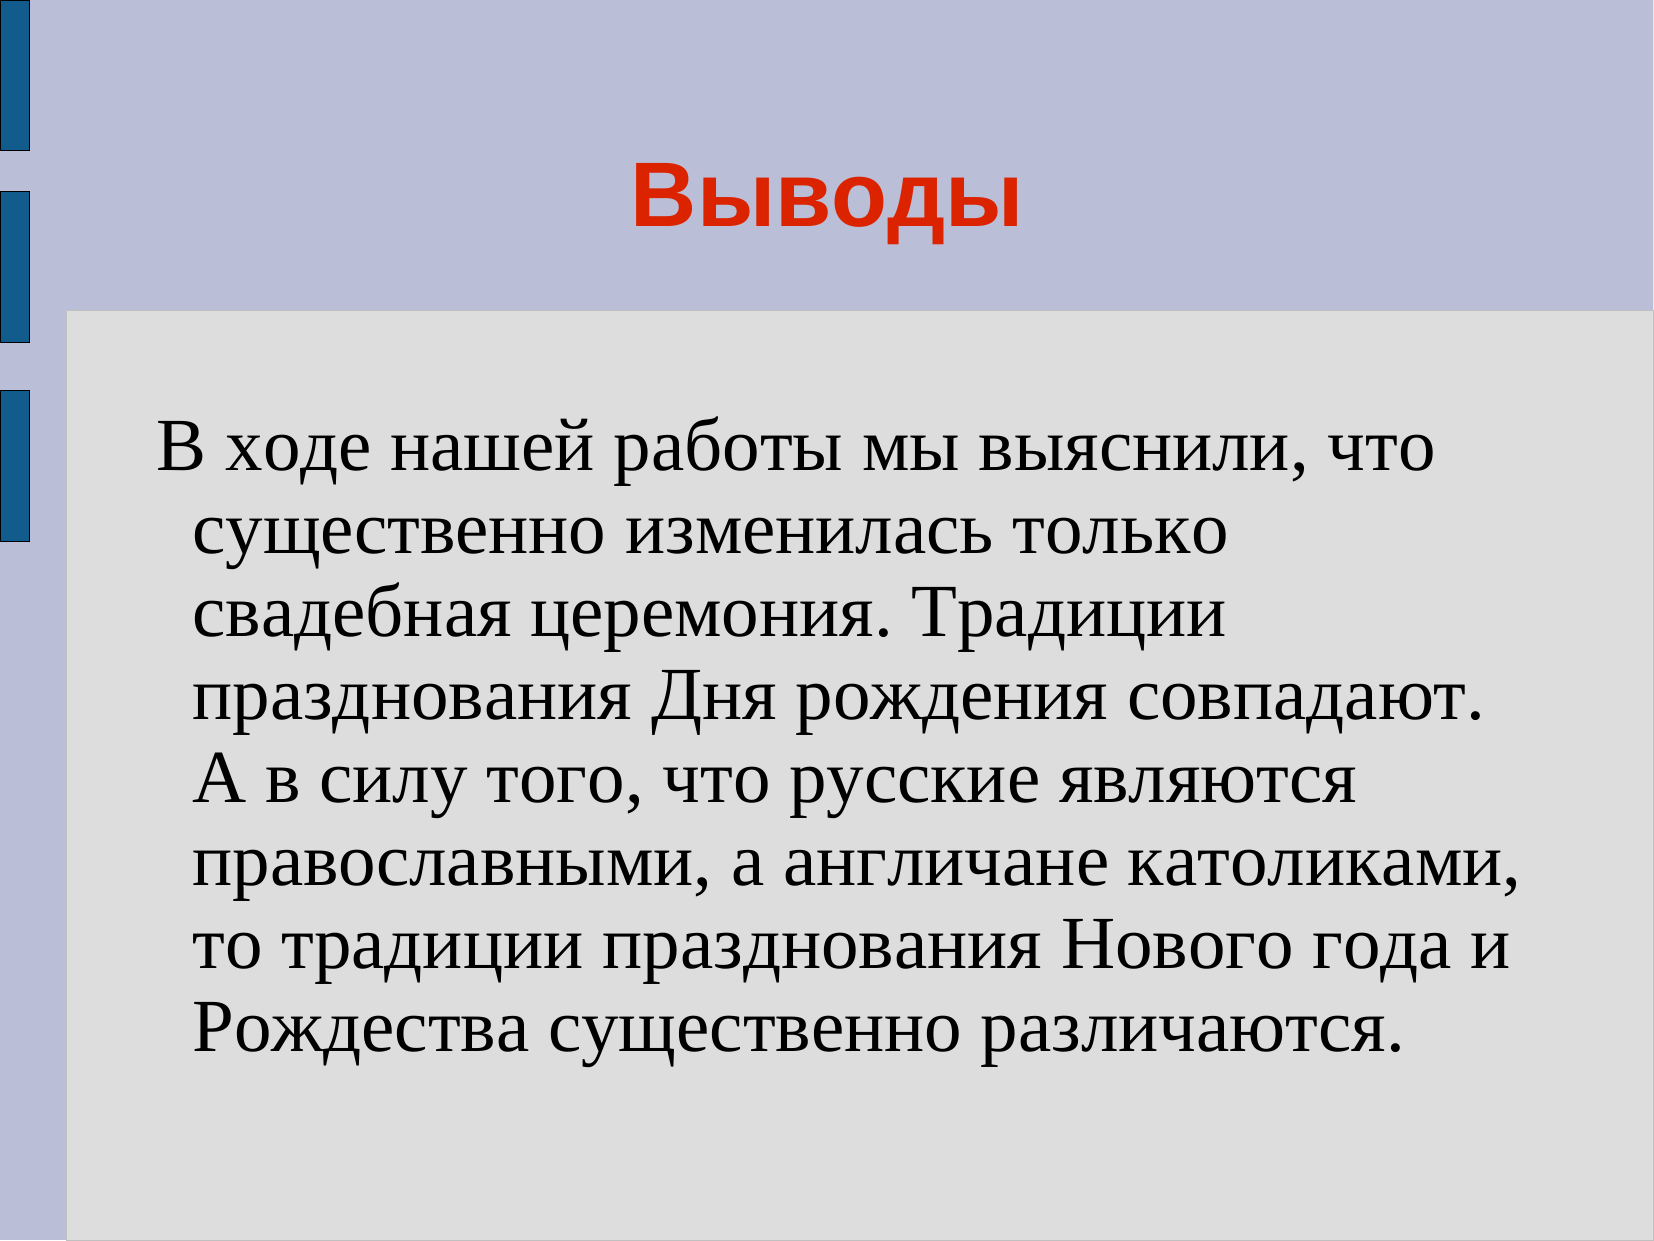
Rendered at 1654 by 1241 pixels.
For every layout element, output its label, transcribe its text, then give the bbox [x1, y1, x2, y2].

title Выводы [121, 91, 1534, 299]
subtitle В ходе нашей работы мы выяснили, что существенно изменилась только свадебная церемония. Традиции празднования Дня рождения совпадают. А в силу того, что русские являются православными, а англичане католиками, то традиции празднования Нового года и Рождества существенно различаются. [121, 352, 1534, 1119]
